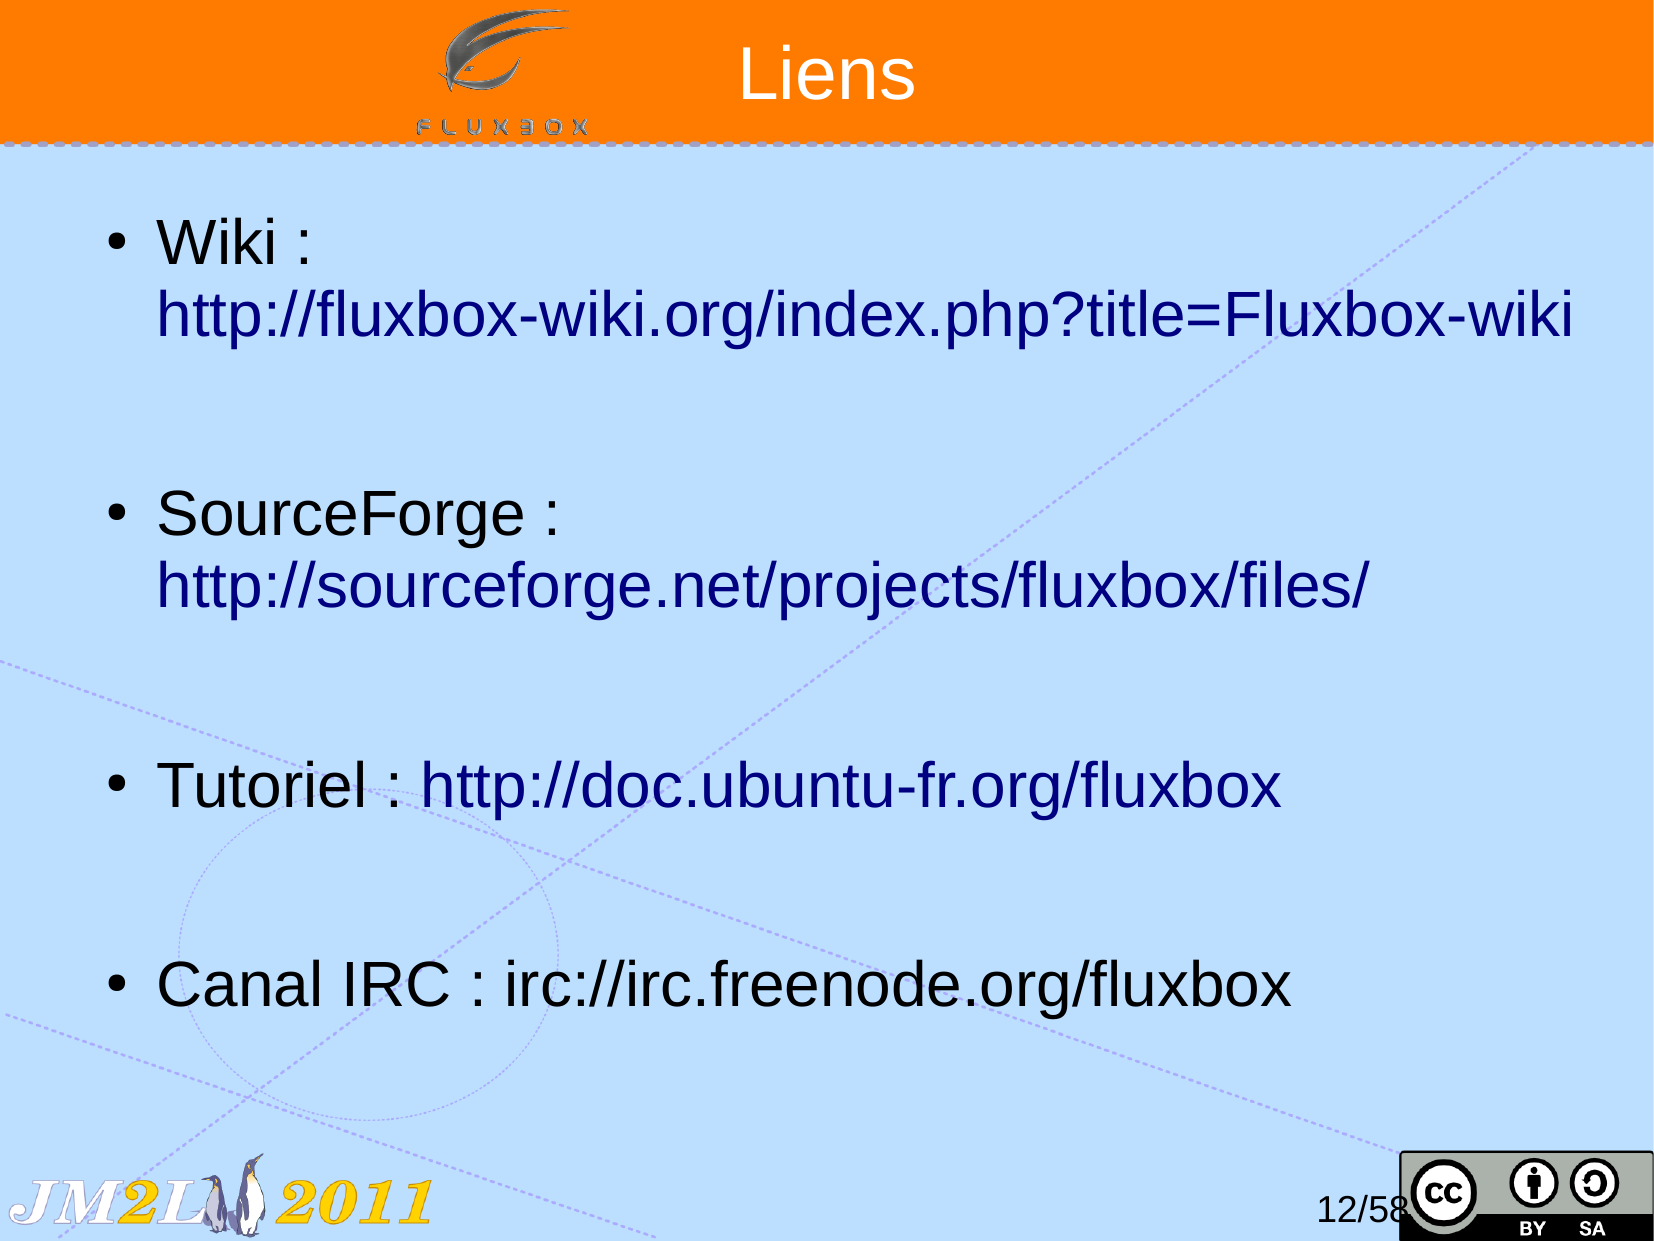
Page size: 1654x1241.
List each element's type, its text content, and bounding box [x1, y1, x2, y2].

title Liens [621, 0, 1625, 148]
list Wiki : http://fluxbox-wiki.org/index.php?title=Fluxbox-wiki SourceForge : http://sourceforge.net/projects/fluxbox/files/ Tutoriel : http://doc.ubuntu-fr.org/fluxbox Canal IRC : irc://irc.freenode.org/fluxbox [88, 206, 1577, 1026]
title Liens [29, 0, 383, 148]
picture [0, 0, 1654, 1241]
